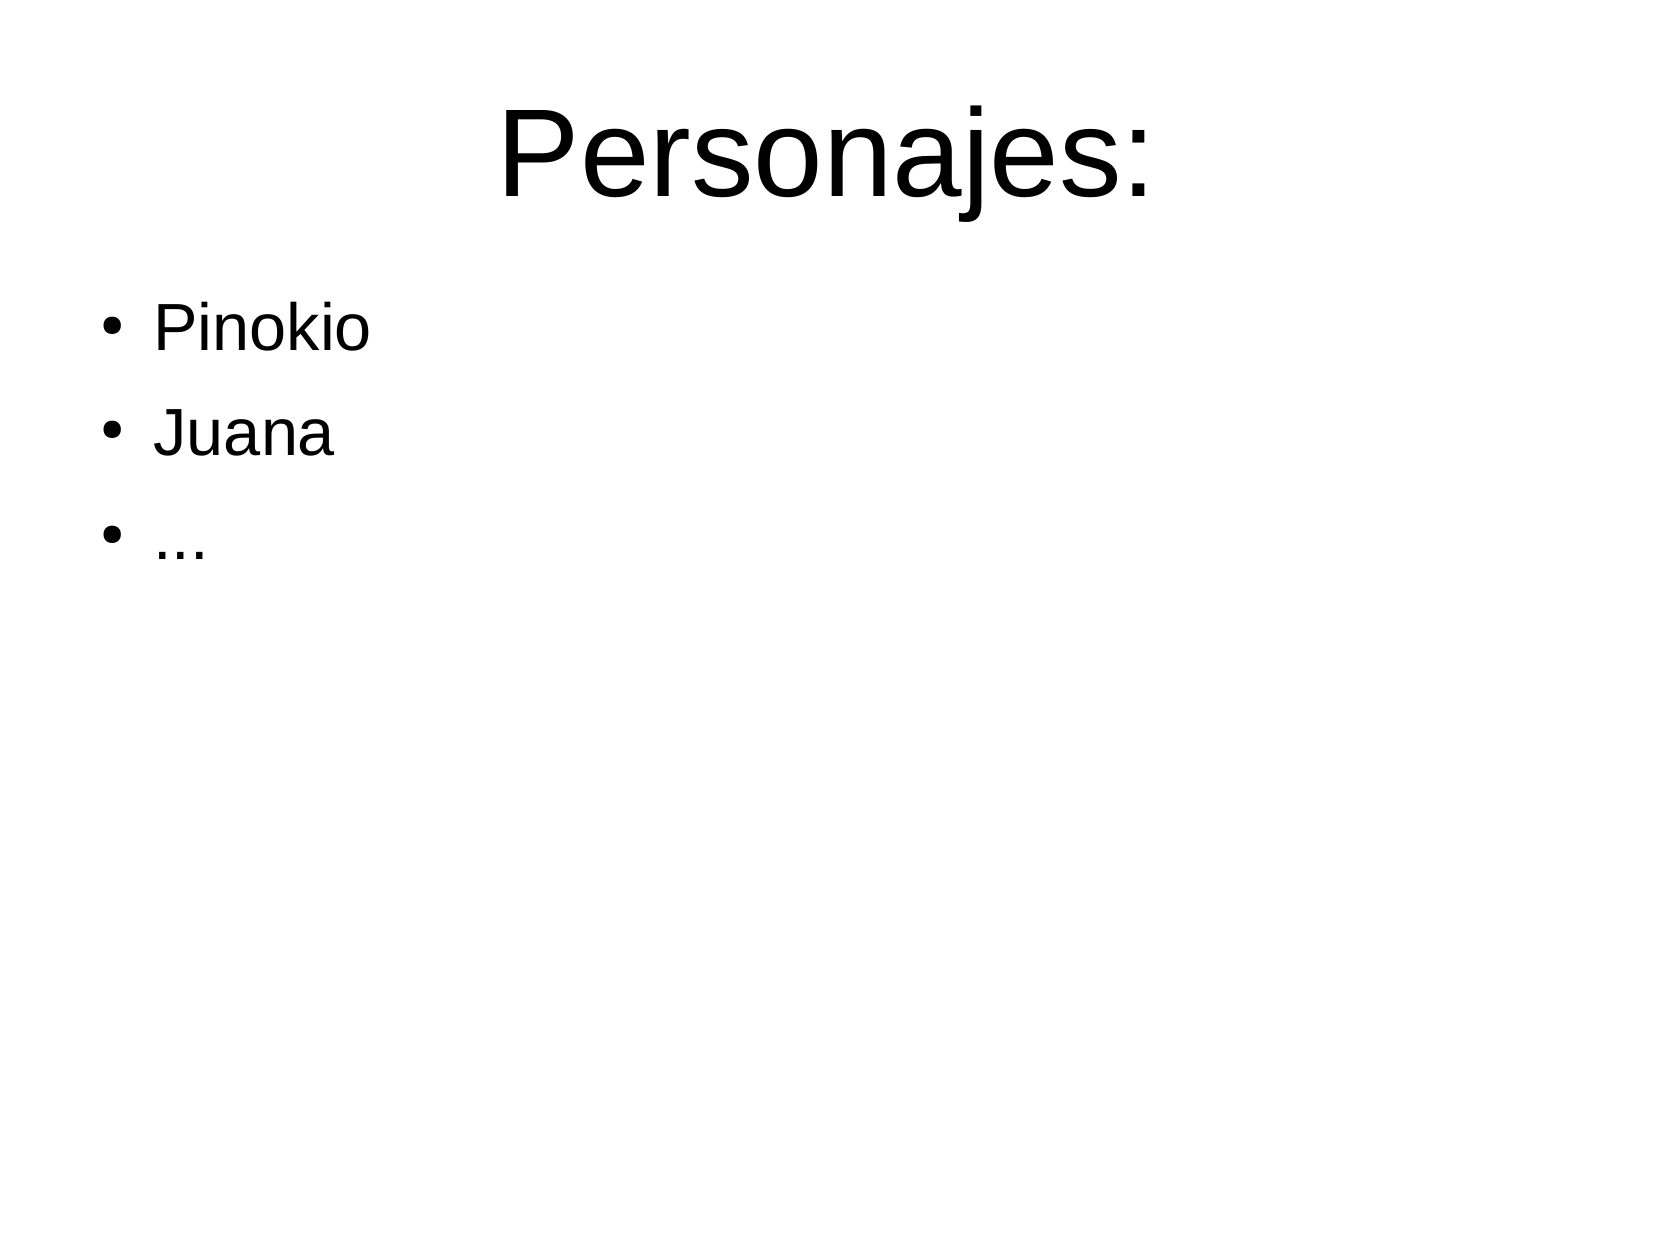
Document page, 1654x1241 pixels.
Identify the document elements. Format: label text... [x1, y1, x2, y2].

list Pinokio Juana ... [82, 290, 1571, 1010]
title Personajes: [82, 49, 1571, 257]
